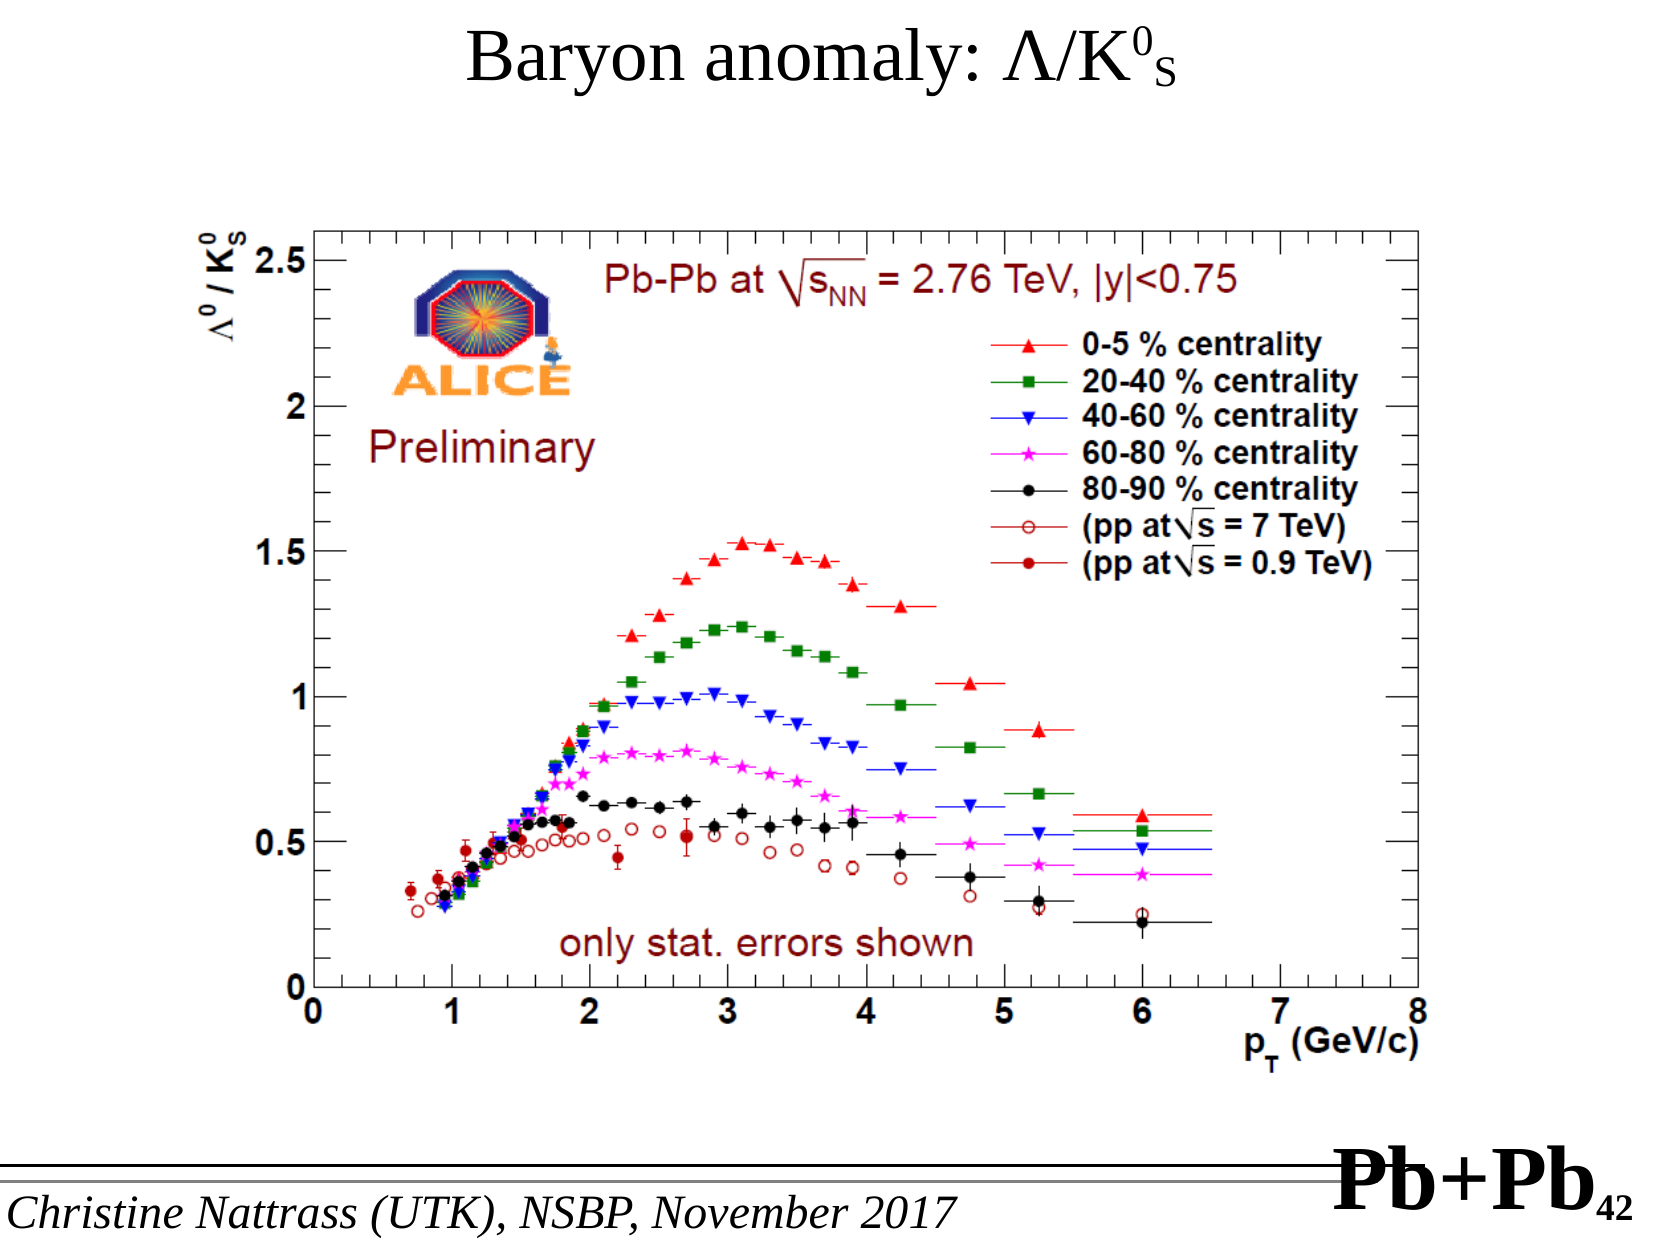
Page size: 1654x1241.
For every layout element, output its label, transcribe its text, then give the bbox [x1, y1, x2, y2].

picture [193, 224, 1431, 1077]
title Baryon anomaly: Λ/K0S [352, 8, 1329, 116]
text_box Pb+Pb [1312, 1120, 1614, 1238]
